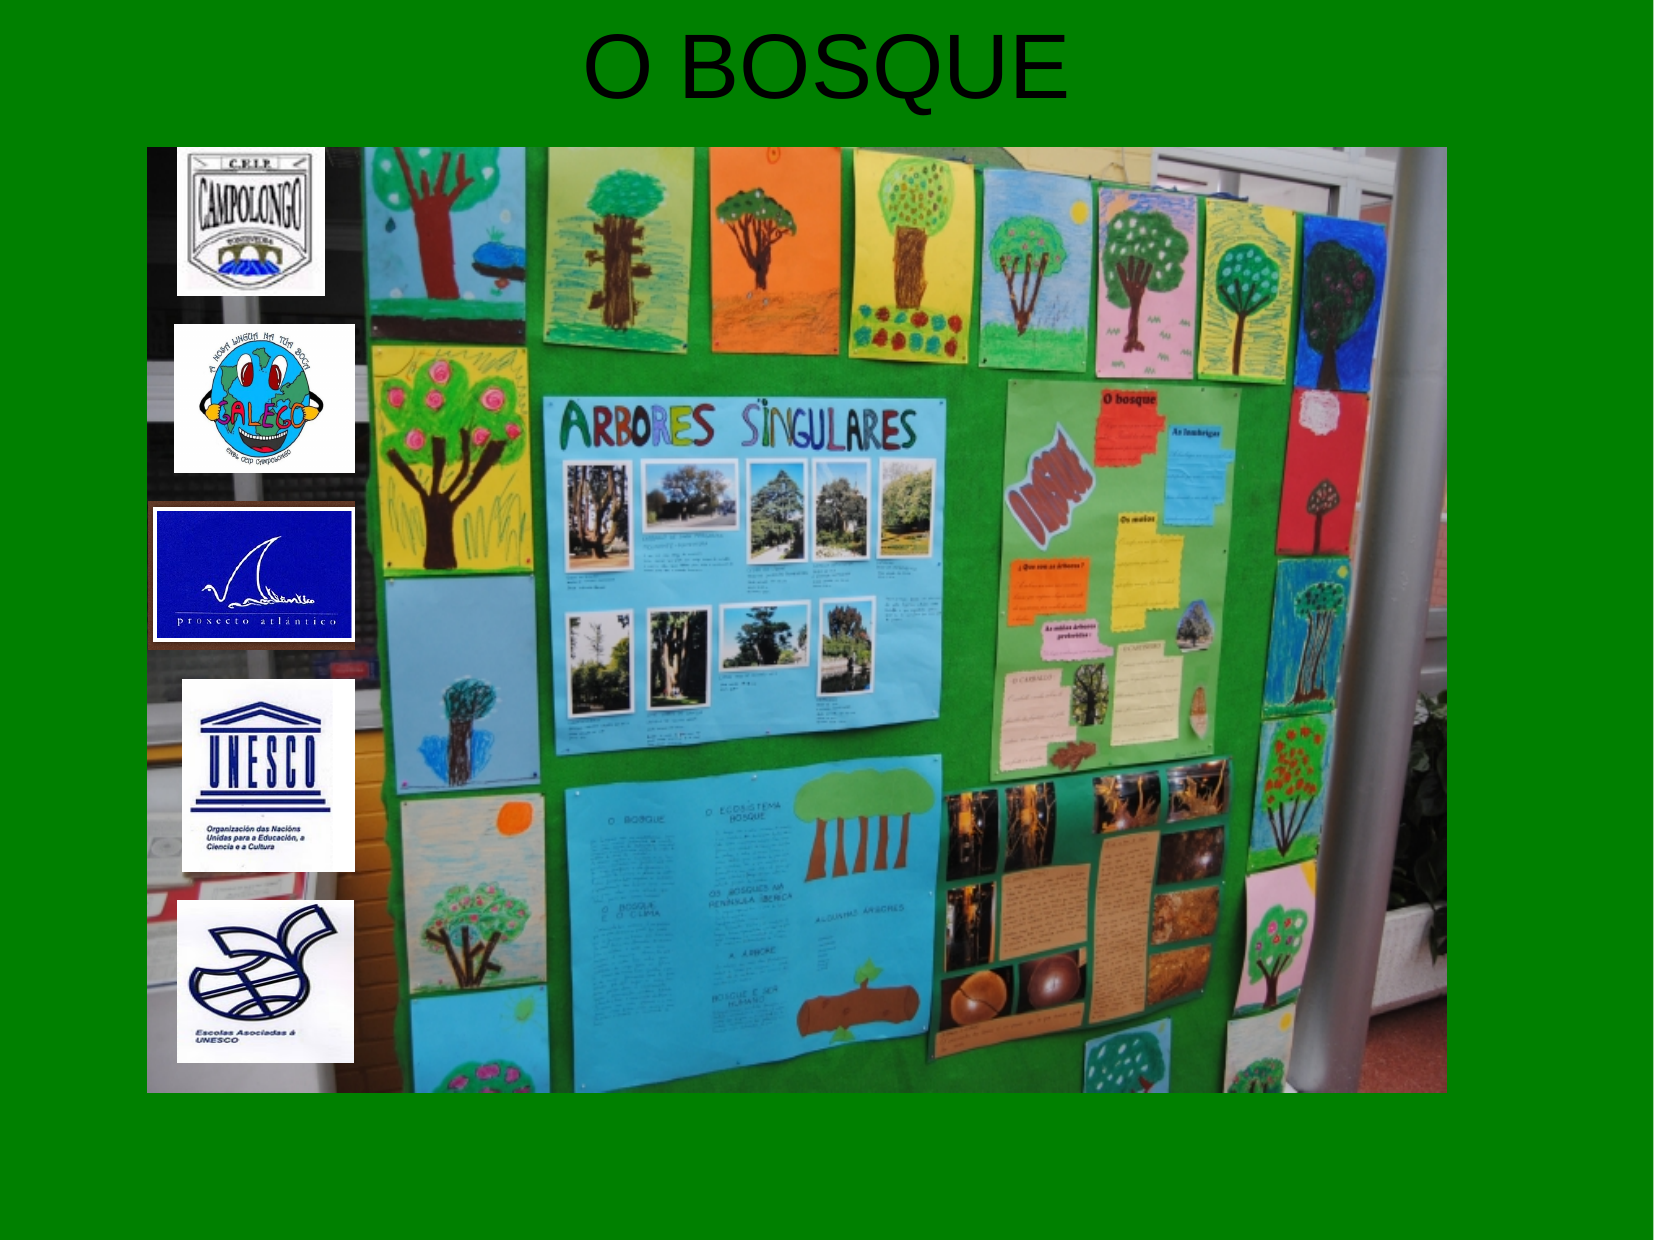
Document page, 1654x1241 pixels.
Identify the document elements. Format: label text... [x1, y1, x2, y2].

title O BOSQUE [413, 15, 1241, 119]
picture [147, 147, 1447, 1093]
